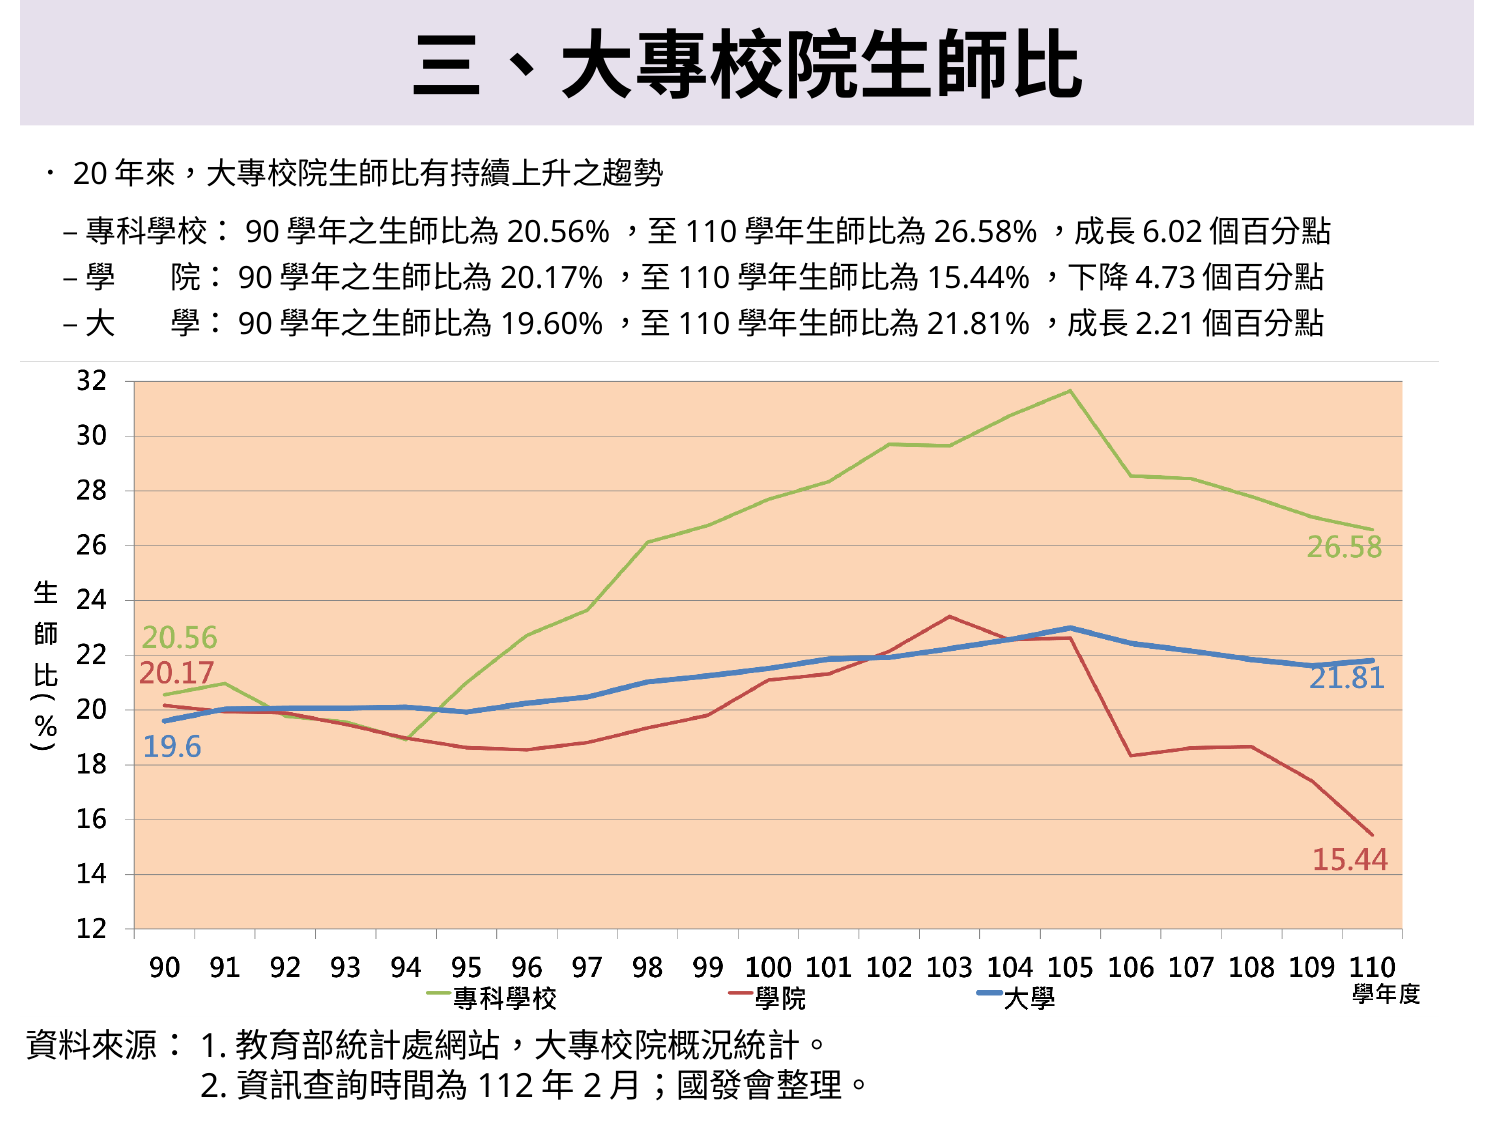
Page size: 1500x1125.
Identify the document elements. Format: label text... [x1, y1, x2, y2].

text_box ．20年來，大專校院生師比有持續上升之趨勢 –專科學校：90學年之生師比為20.56%，至110學年生師比為26.58%，成長6.02個百分點 –學 院：90學年之生師比為20.17%，至110學年生師比為15.44%，下降4.73個百分點 –大 學：90學年之生師比為19.60%，至110學年生師比為21.81%，成長2.21個百分點 [0, 137, 1438, 504]
text_box 三、大專校院生師比 [20, 0, 1474, 126]
text_box 資料來源：1.教育部統計處網站，大專校院概況統計。 2.資訊查詢時間為112年2月；國發會整理。 [10, 1016, 1484, 1113]
picture [20, 361, 1439, 1017]
